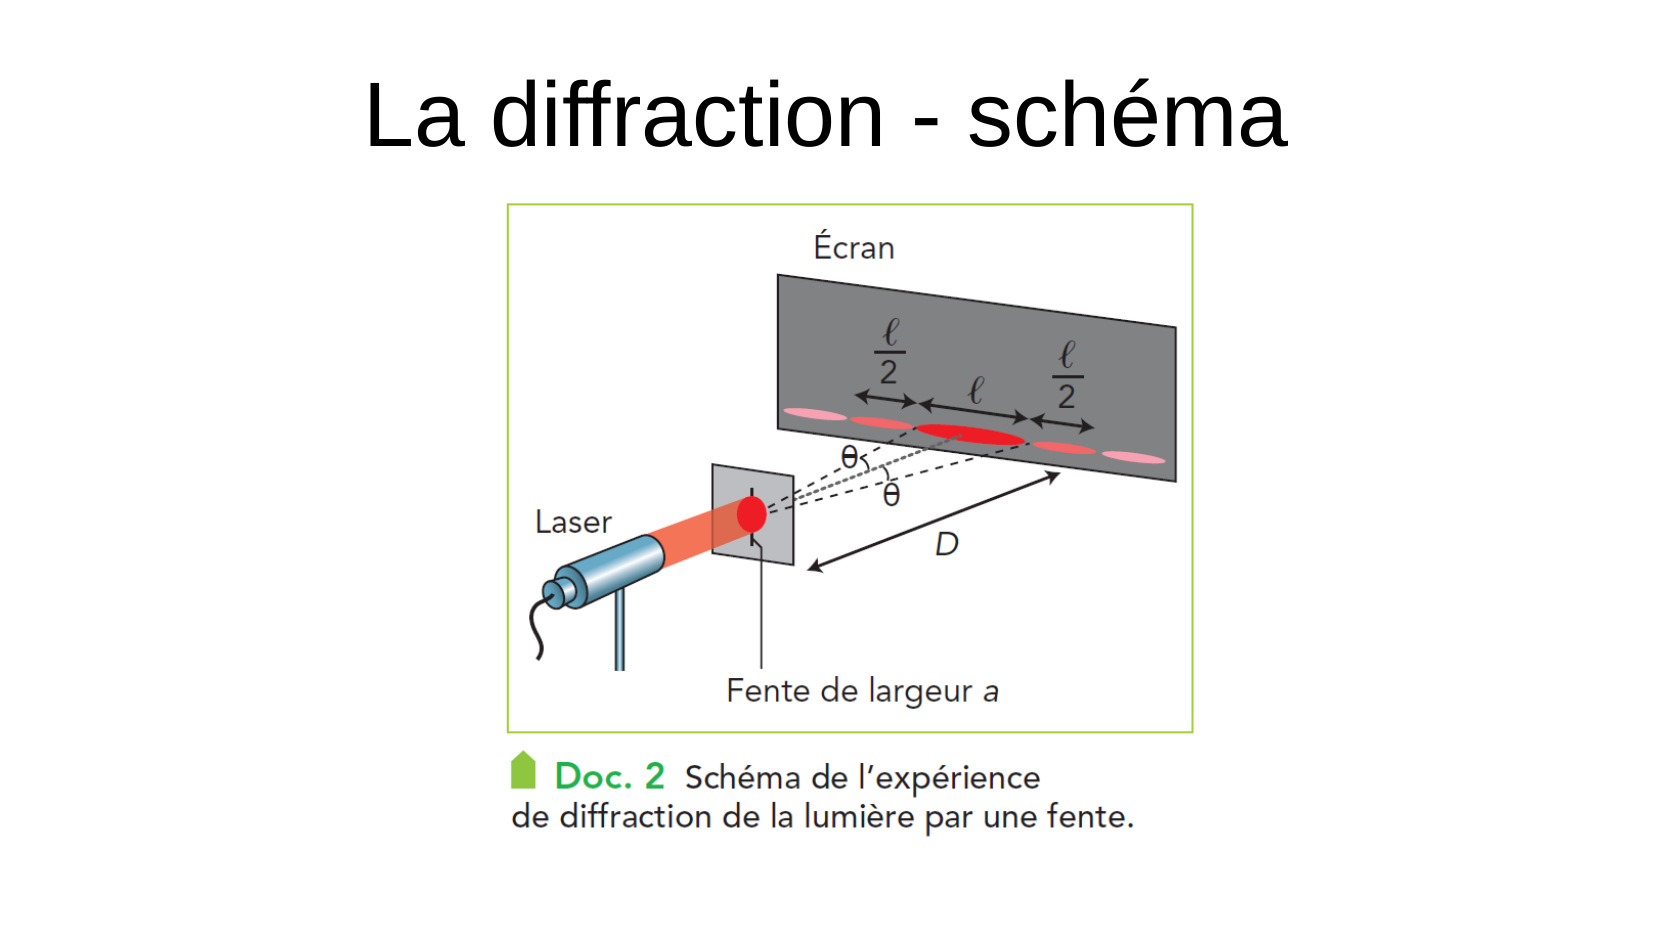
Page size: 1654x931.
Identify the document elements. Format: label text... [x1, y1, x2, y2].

title La diffraction - schéma [82, 37, 1571, 193]
picture [472, 187, 1214, 851]
